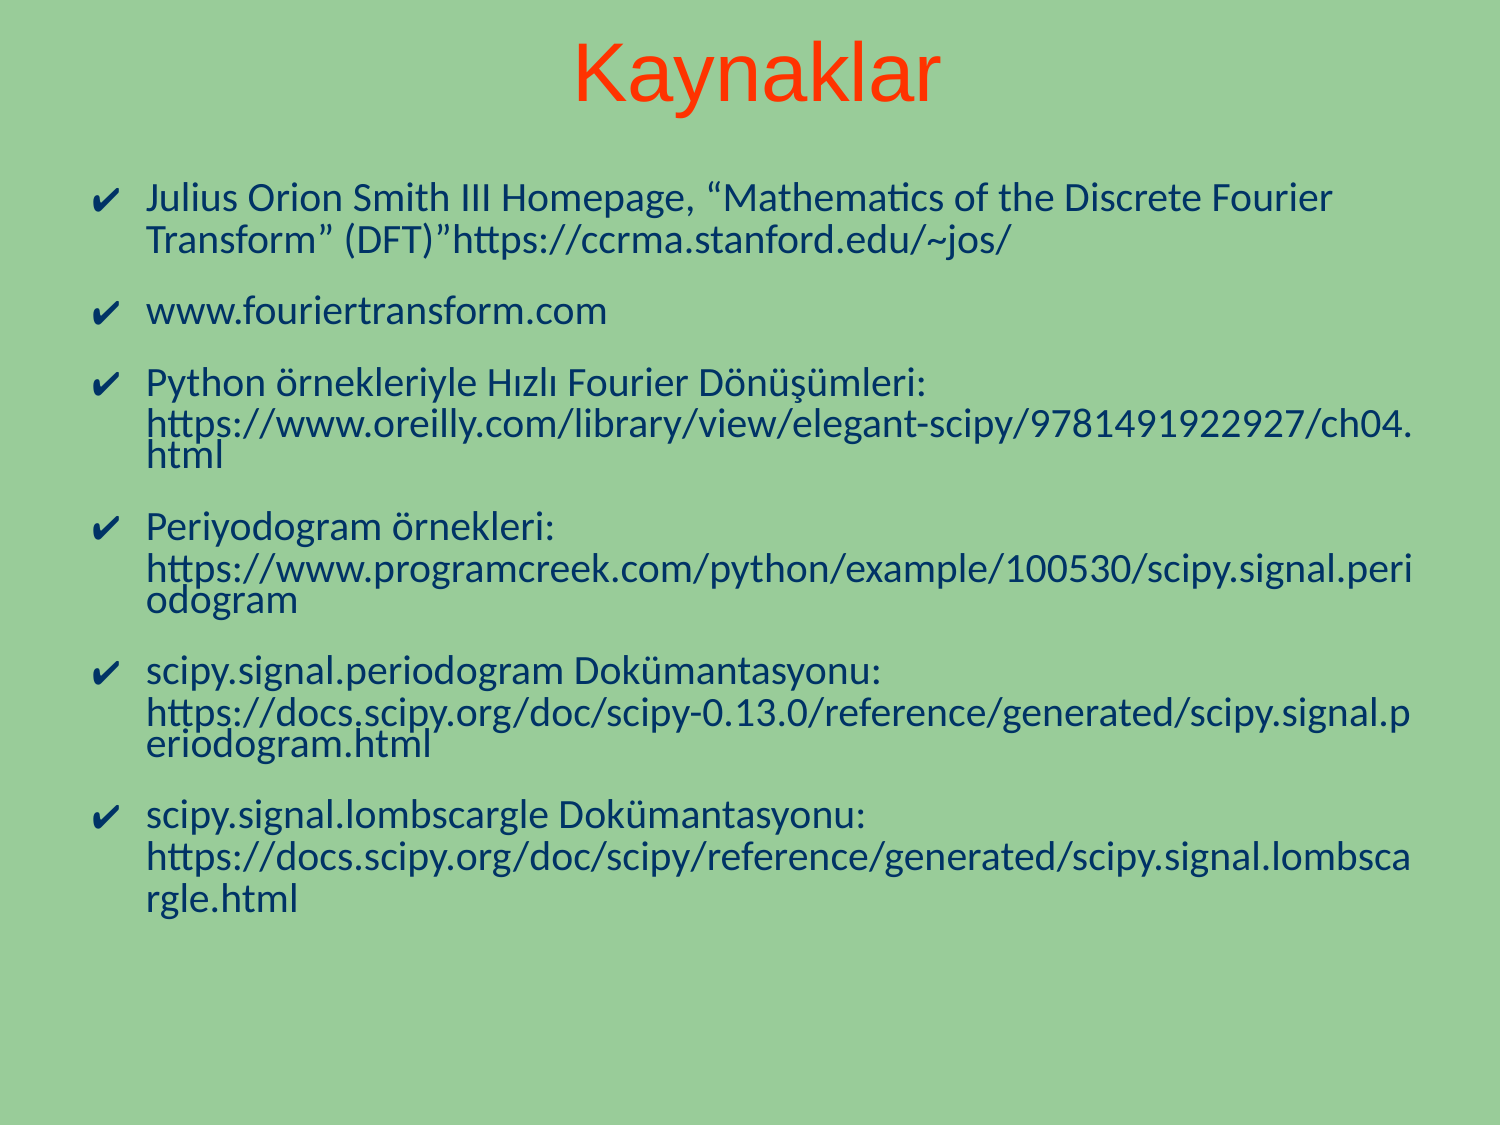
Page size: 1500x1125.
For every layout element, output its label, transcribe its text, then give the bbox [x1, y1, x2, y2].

text_box Kaynaklar [90, 18, 1426, 127]
list Julius Orion Smith III Homepage, “Mathematics of the Discrete Fourier Transform” (DFT)”https://ccrma.stanford.edu/~jos/ www.fouriertransform.com Python örnekleriyle Hızlı Fourier Dönüşümleri: https://www.oreilly.com/library/view/elegant-scipy/9781491922927/ch04.html Periyodogram örnekleri: https://www.programcreek.com/python/example/100530/scipy.signal.periodogram scipy.signal.periodogram Dokümantasyonu: https://docs.scipy.org/doc/scipy-0.13.0/reference/generated/scipy.signal.periodogram.html scipy.signal.lombscargle Dokümantasyonu: https://docs.scipy.org/doc/scipy/reference/generated/scipy.signal.lombscargle.html [75, 180, 1425, 976]
